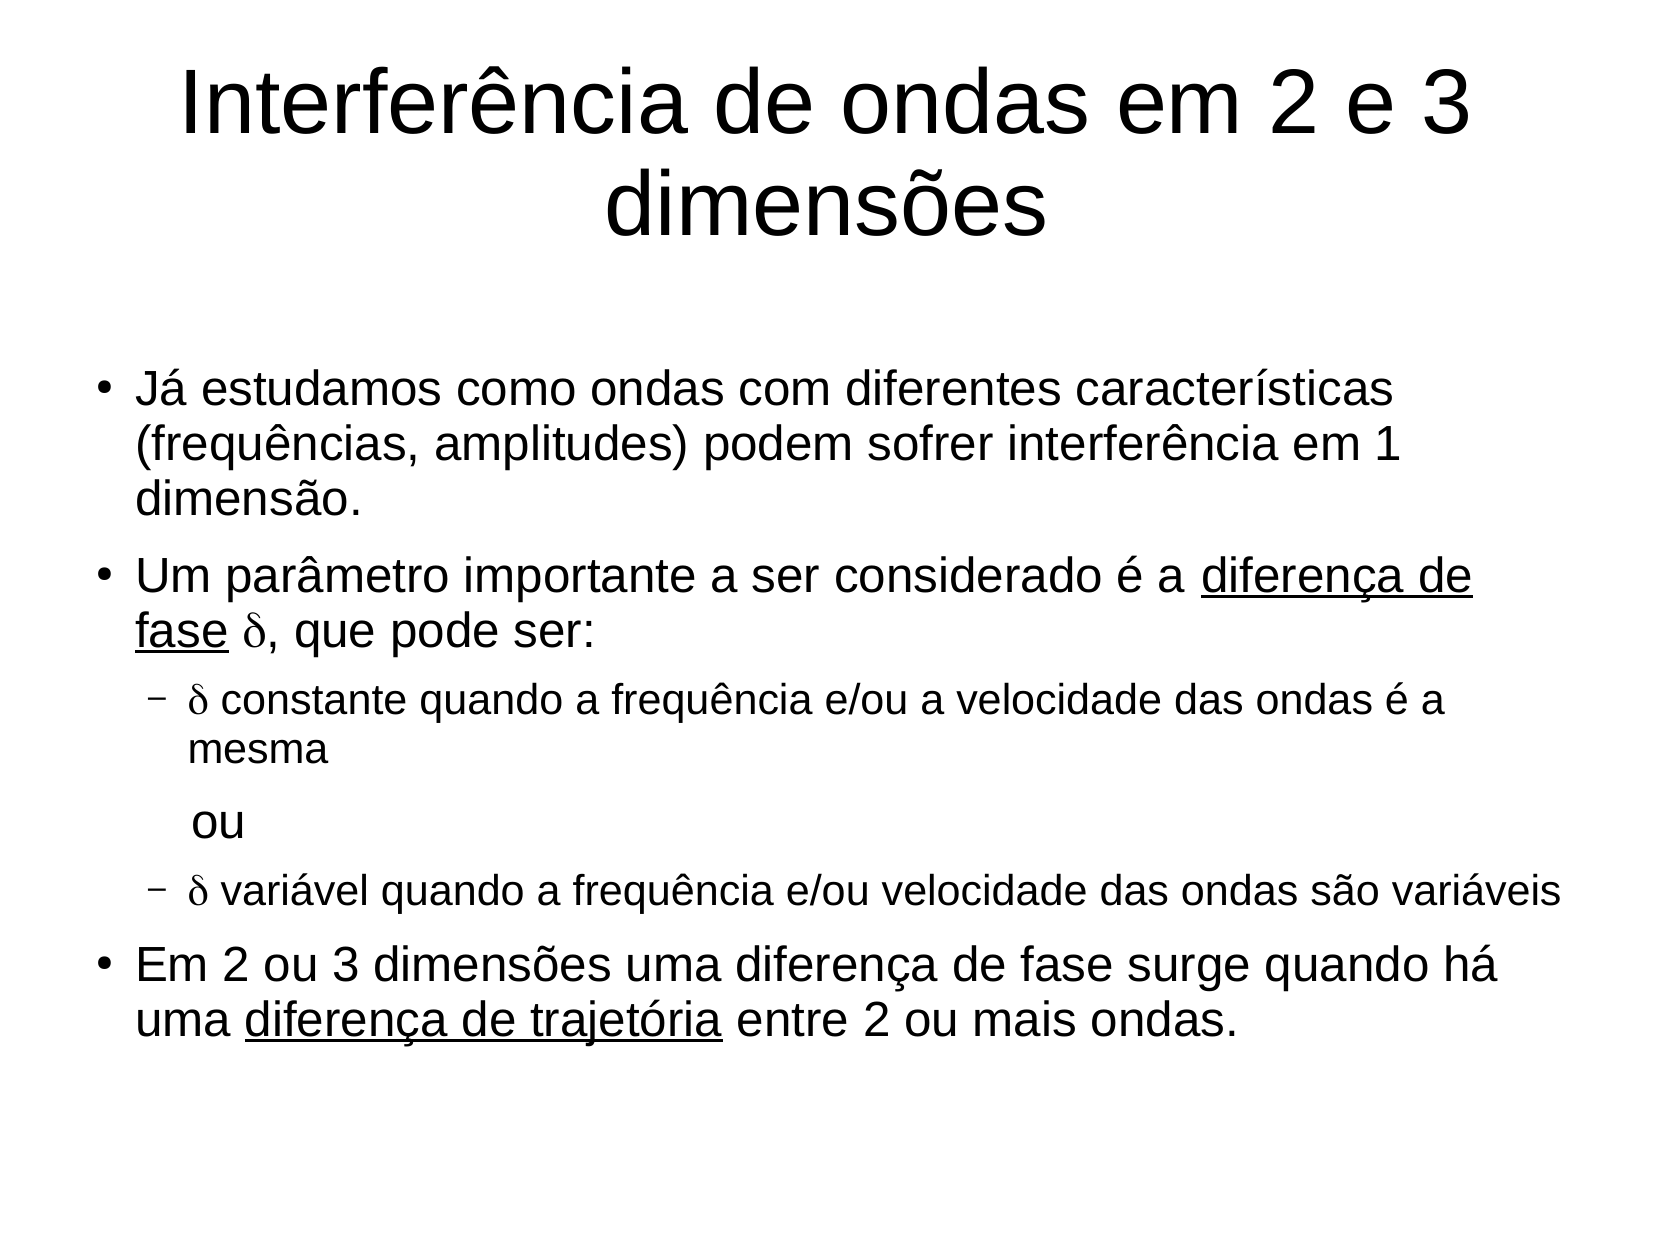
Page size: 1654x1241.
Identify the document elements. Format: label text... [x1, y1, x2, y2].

title Interferência de ondas em 2 e 3 dimensões [82, 49, 1571, 257]
list Já estudamos como ondas com diferentes características (frequências, amplitudes) podem sofrer interferência em 1 dimensão. Um parâmetro importante a ser considerado é a diferença de fase d, que pode ser: d constante quando a frequência e/ou a velocidade das ondas é a mesma ou d variável quando a frequência e/ou velocidade das ondas são variáveis Em 2 ou 3 dimensões uma diferença de fase surge quando há uma diferença de trajetória entre 2 ou mais ondas. [82, 361, 1571, 1081]
